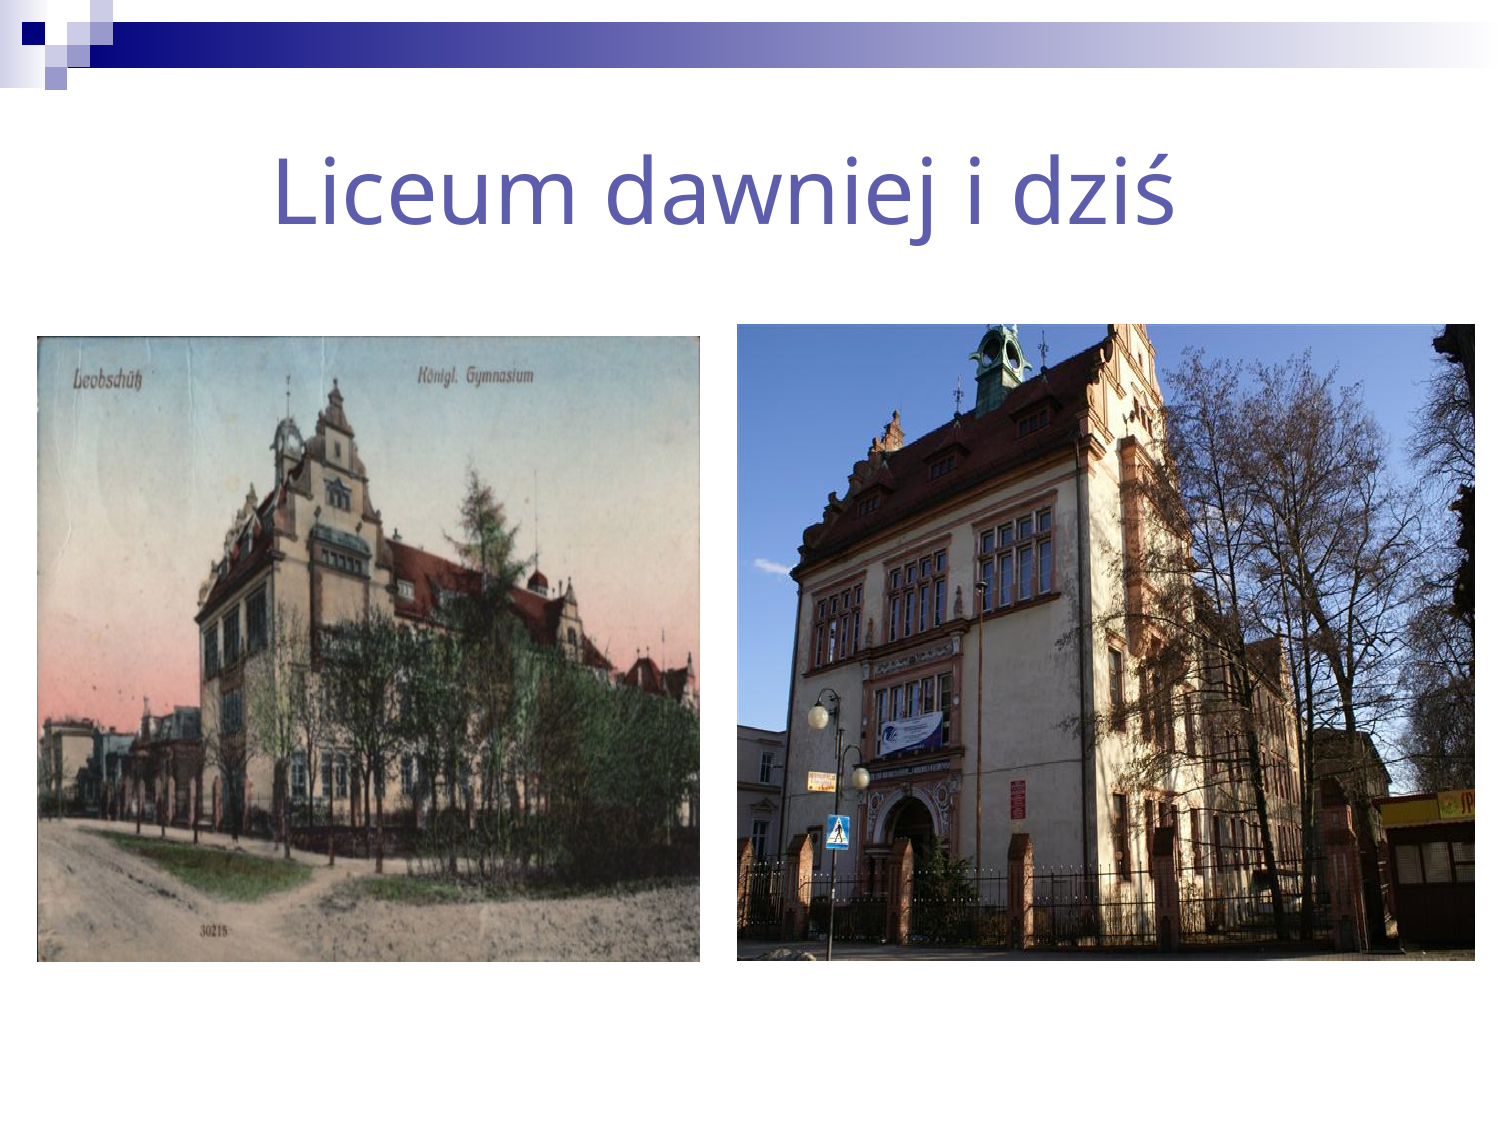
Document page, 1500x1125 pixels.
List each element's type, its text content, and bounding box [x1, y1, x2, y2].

picture [37, 336, 700, 962]
title Liceum dawniej i dziś [75, 75, 1426, 300]
picture [737, 324, 1475, 961]
